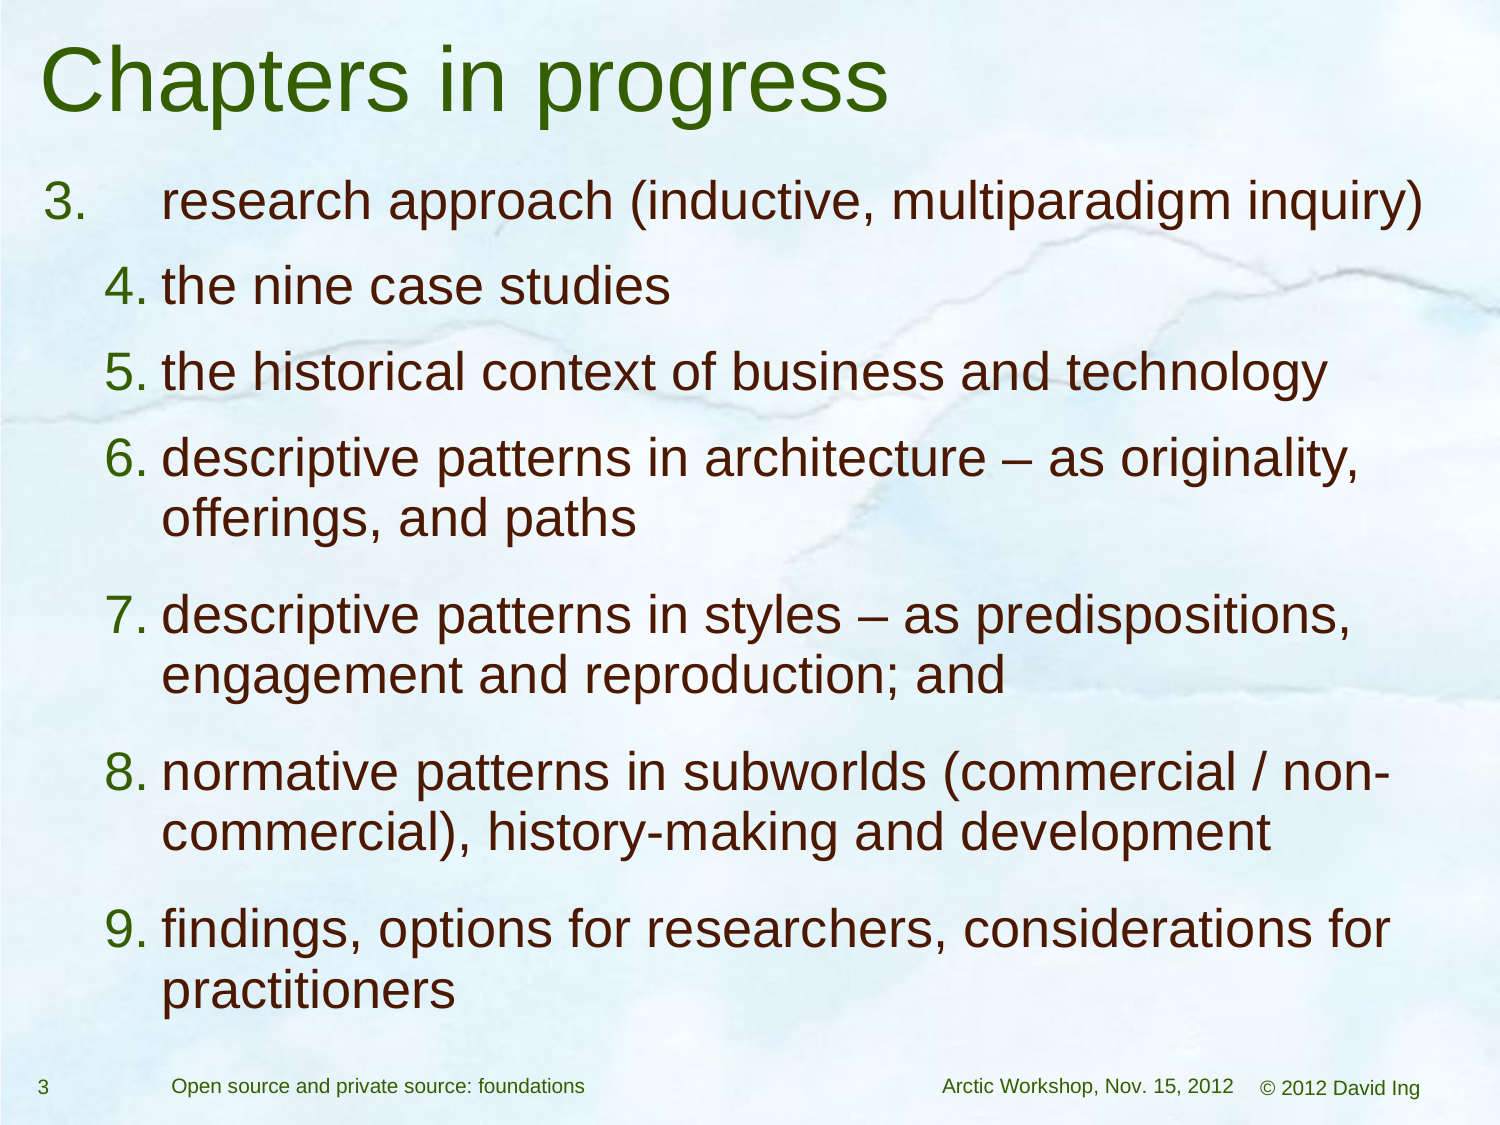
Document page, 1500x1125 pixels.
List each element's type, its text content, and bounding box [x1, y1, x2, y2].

table_cell 4. [38, 250, 156, 335]
table_cell 9. [38, 893, 156, 1050]
table_cell 7. [38, 578, 156, 735]
table_cell the nine case studies [156, 250, 1463, 335]
table_cell descriptive patterns in styles – as predispositions, engagement and reproduction; and [156, 578, 1463, 735]
table_cell 6. [38, 421, 156, 578]
picture [0, 0, 1500, 1125]
table_cell descriptive patterns in architecture – as originality, offerings, and paths [156, 421, 1463, 578]
table_cell findings, options for researchers, considerations for practitioners [156, 893, 1463, 1050]
table_cell normative patterns in subworlds (commercial / non-commercial), history-making and development [156, 735, 1463, 893]
table_cell 8. [38, 735, 156, 893]
table_cell 5. [38, 335, 156, 421]
table_header research approach (inductive, multiparadigm inquiry) [156, 164, 1463, 250]
table_header 3. [38, 164, 156, 250]
table_cell the historical context of business and technology [156, 335, 1463, 421]
title Chapters in progress [37, 37, 1463, 152]
